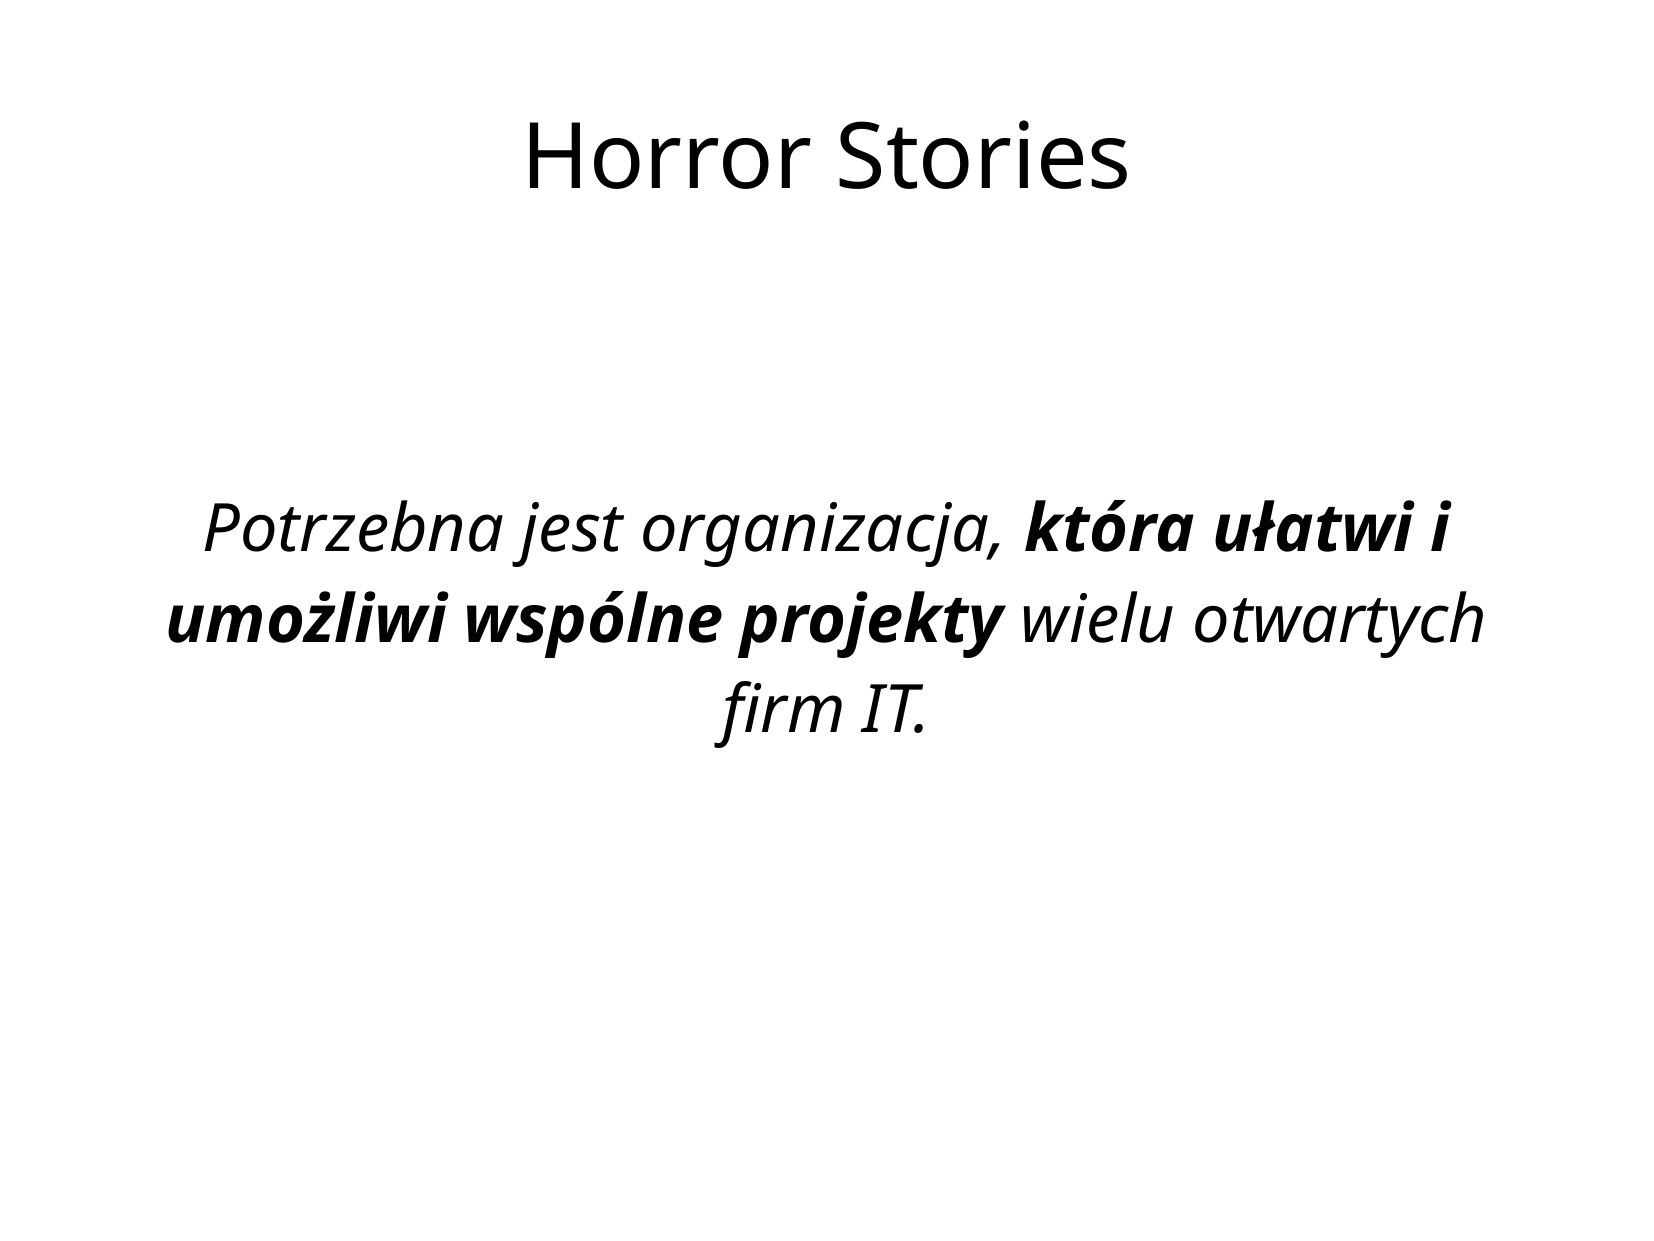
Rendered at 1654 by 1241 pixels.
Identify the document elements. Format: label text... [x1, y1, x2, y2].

title Horror Stories [82, 49, 1571, 257]
list Potrzebna jest organizacja, która ułatwi i umożliwi wspólne projekty wielu otwartych firm IT. [99, 479, 1555, 761]
